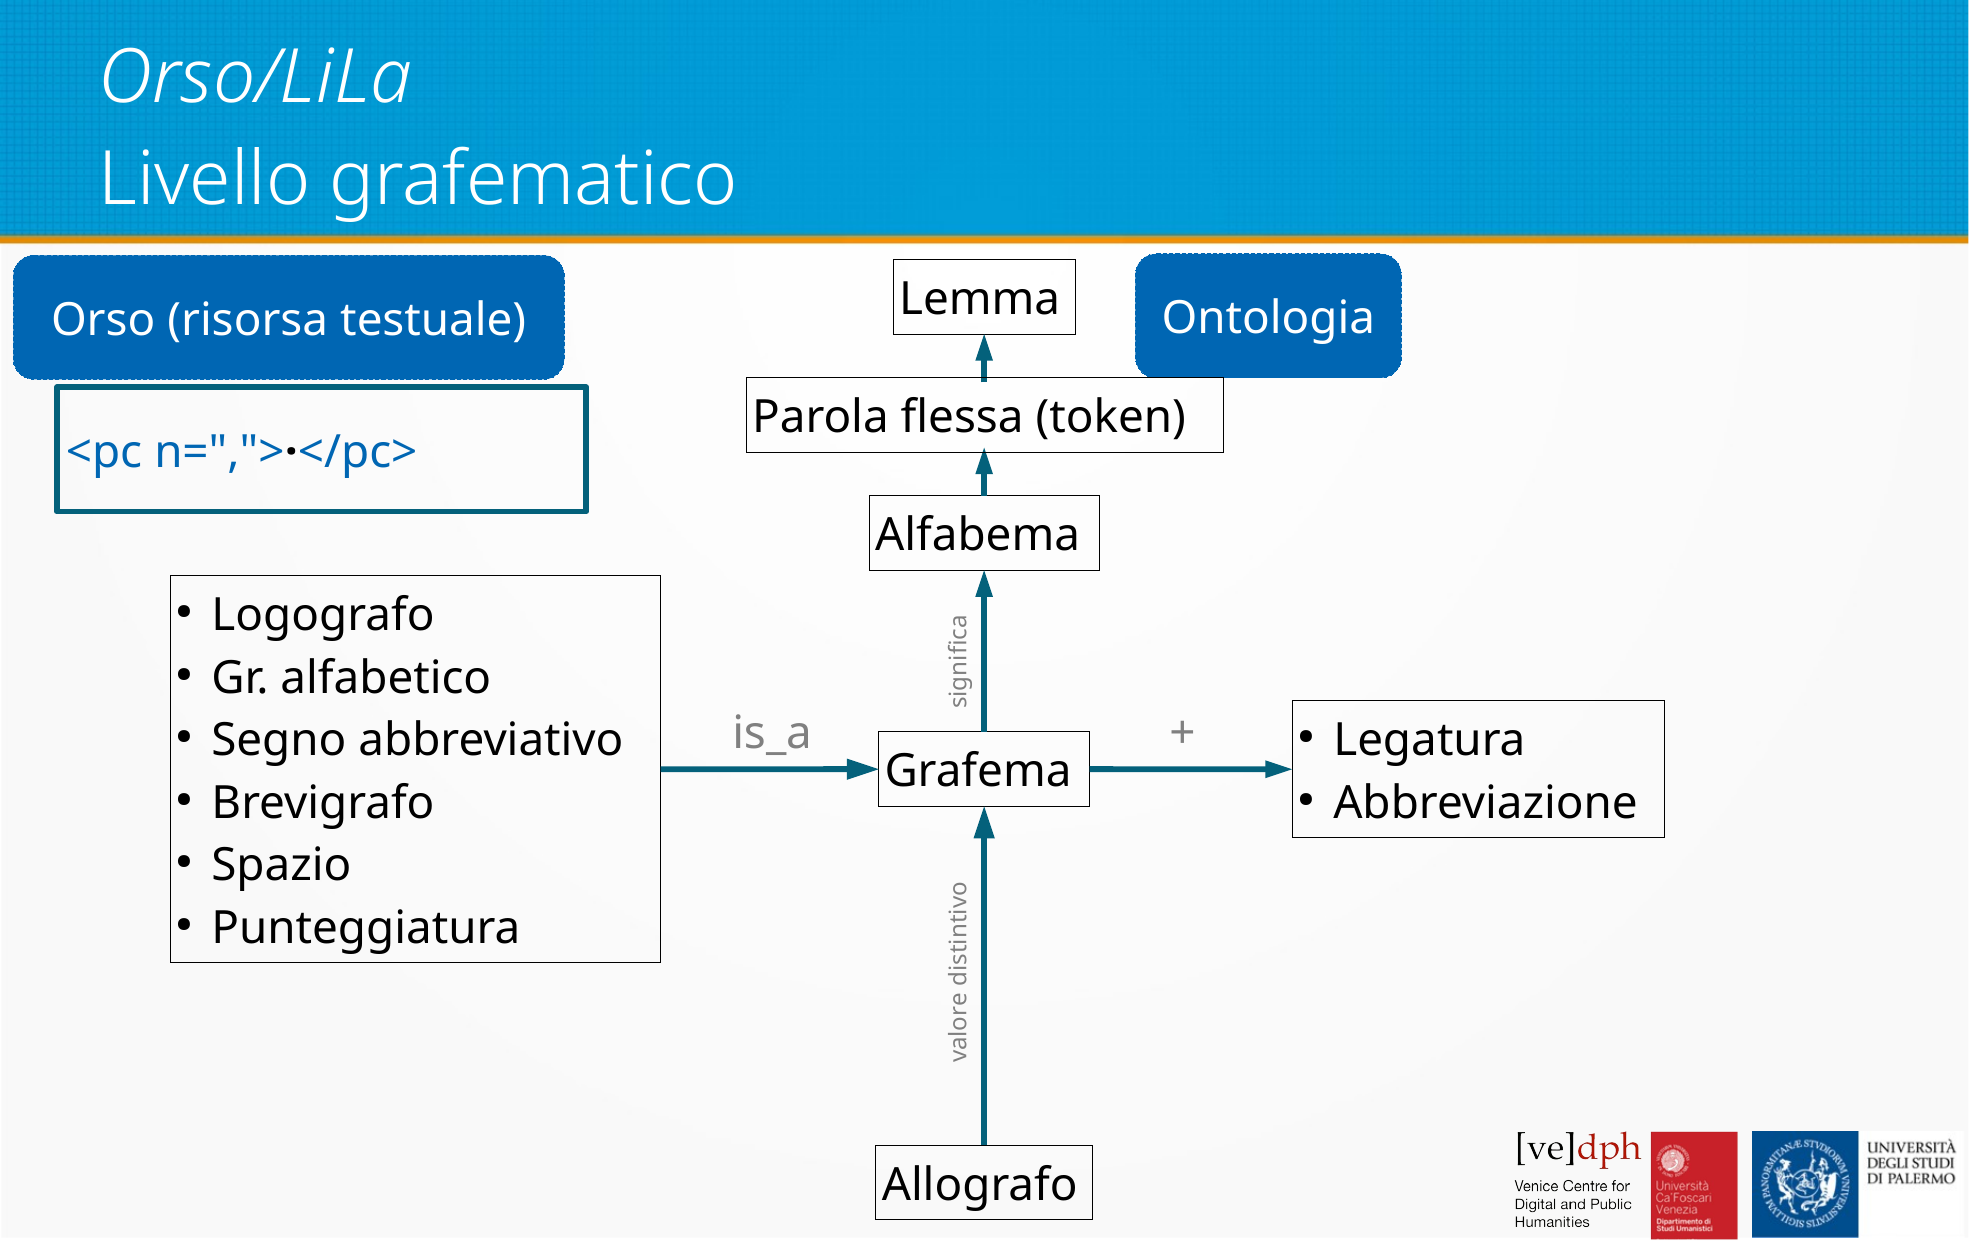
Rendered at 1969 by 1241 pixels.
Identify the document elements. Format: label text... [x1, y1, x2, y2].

text_box significa [909, 590, 1019, 715]
text_box Allografo [875, 1150, 1093, 1216]
text_box Ontologia [1135, 253, 1402, 378]
text_box Legatura Abbreviazione [1292, 710, 1665, 829]
text_box Orso (risorsa testuale) [13, 255, 565, 380]
text_box Logografo Gr. alfabetico Segno abbreviativo Brevigrafo Spazio Punteggiatura [170, 603, 661, 936]
text_box Alfabema [869, 500, 1100, 566]
text_box <pc n=",">·</pc> [56, 387, 587, 512]
picture [0, 233, 1969, 1241]
text_box Parola flessa (token) [746, 382, 1224, 448]
text_box Grafema [878, 736, 1090, 802]
title Orso/LiLa Livello grafematico [98, 19, 1870, 227]
text_box Lemma [893, 264, 1076, 330]
text_box valore distintivo [909, 844, 1019, 1069]
text_box + [1163, 698, 1214, 764]
text_box is_a [726, 698, 826, 764]
